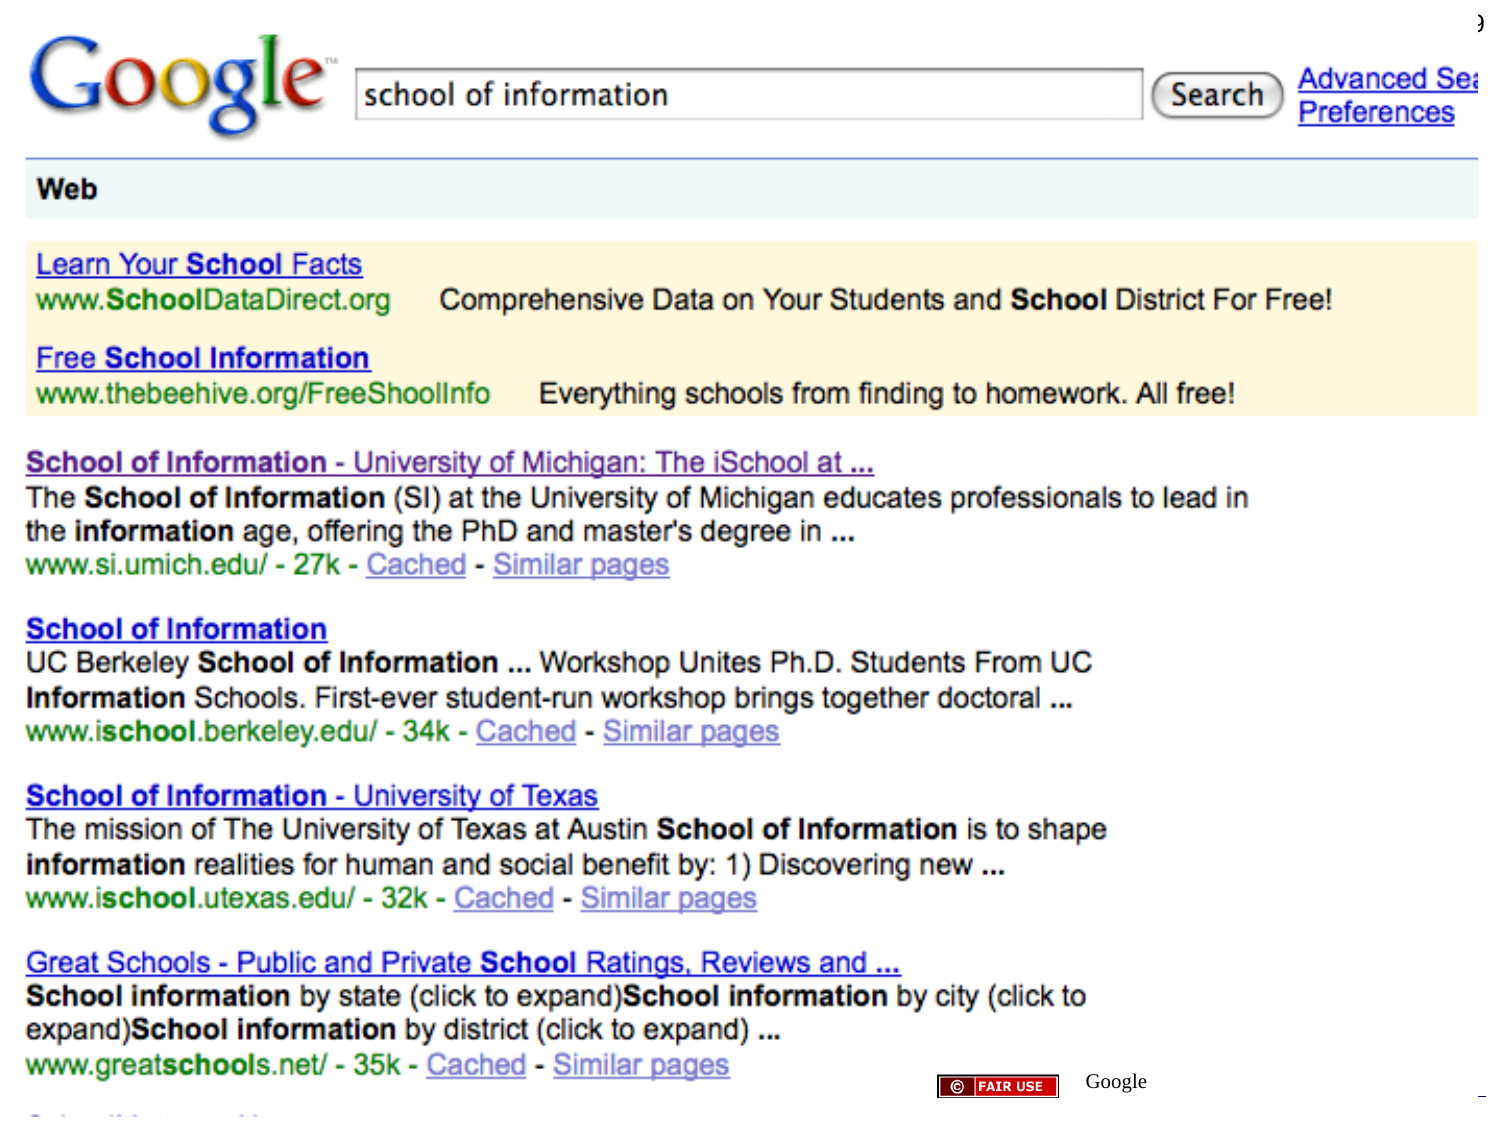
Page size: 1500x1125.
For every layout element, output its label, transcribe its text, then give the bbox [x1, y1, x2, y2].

text_box Google [1070, 1060, 1184, 1098]
text_box 4 [1337, 0, 1500, 51]
picture [22, 8, 1478, 1117]
